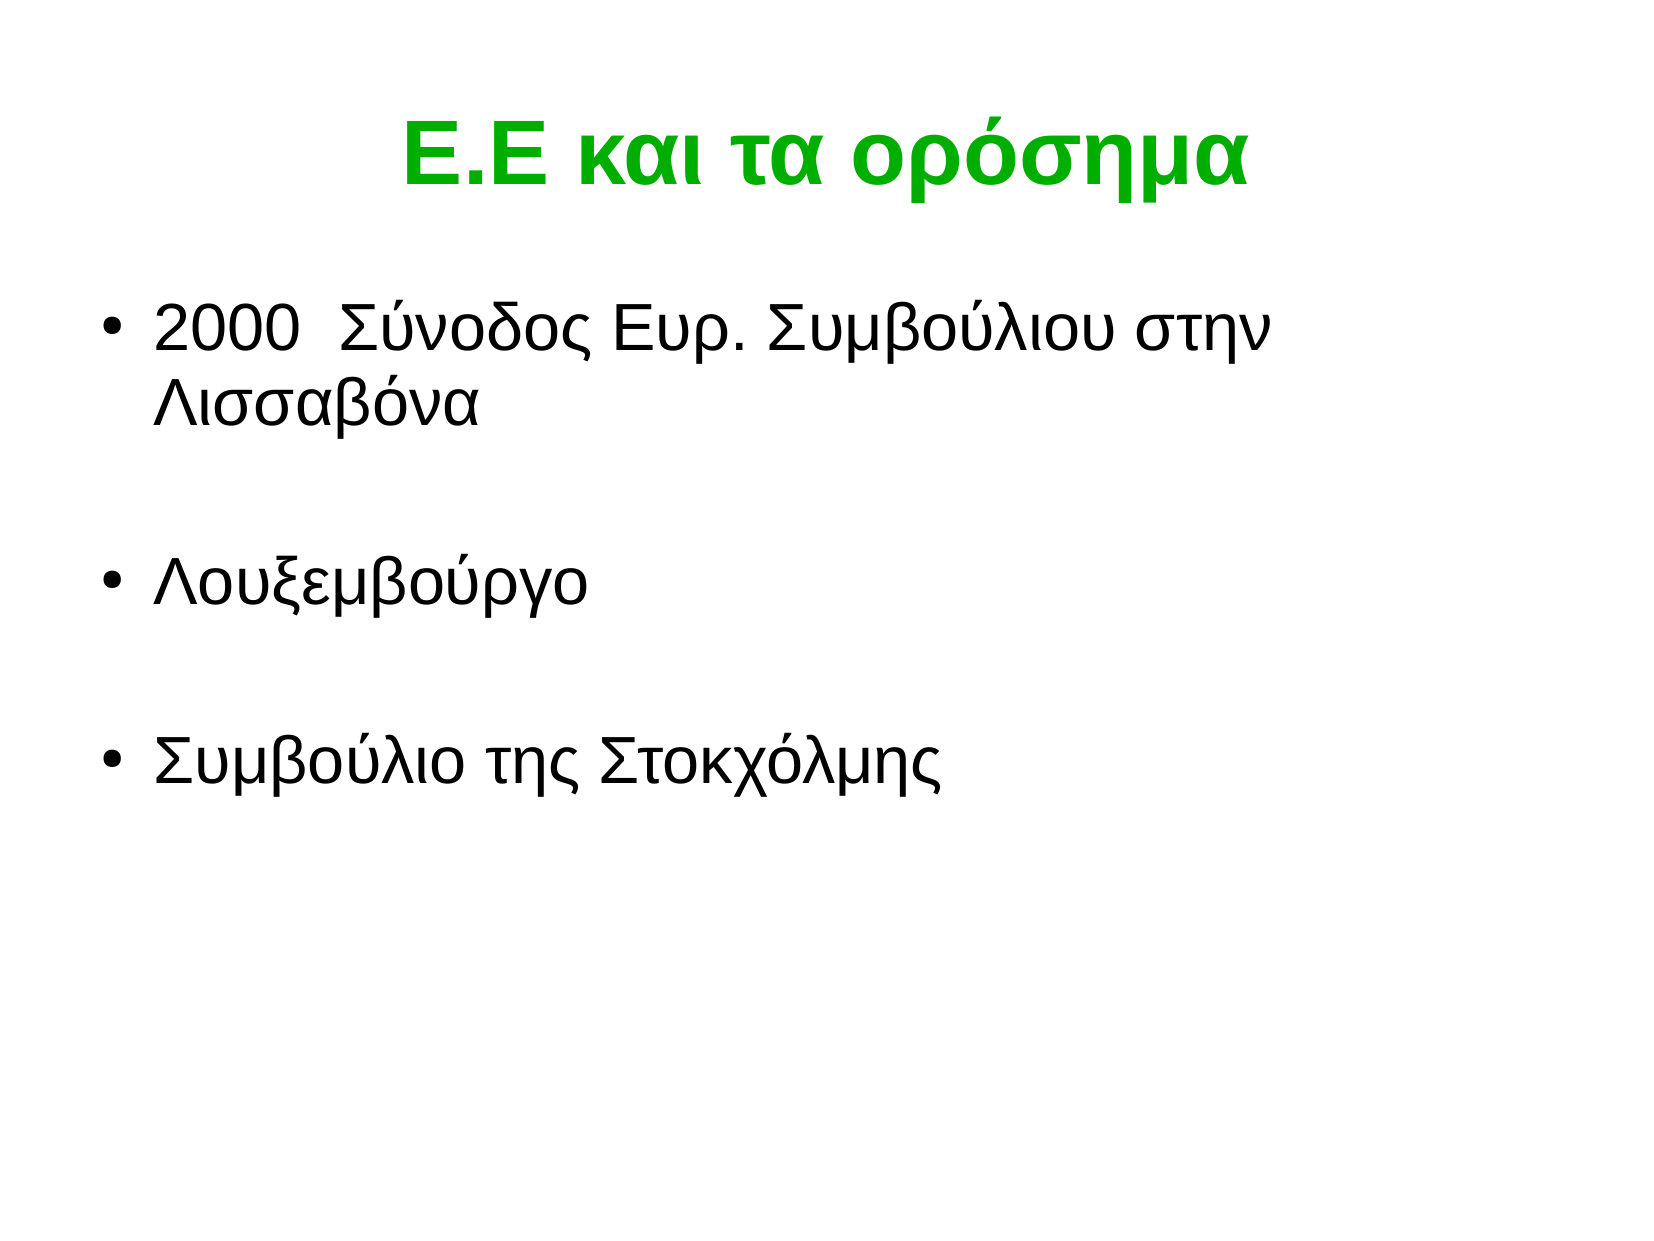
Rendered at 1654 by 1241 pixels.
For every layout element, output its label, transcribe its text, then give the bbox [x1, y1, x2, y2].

list 2000 Σύνοδος Ευρ. Συμβούλιου στην Λισσαβόνα Λουξεμβούργο Συμβούλιο της Στοκχόλμης [82, 290, 1571, 1094]
title Ε.Ε και τα ορόσημα [82, 49, 1571, 257]
